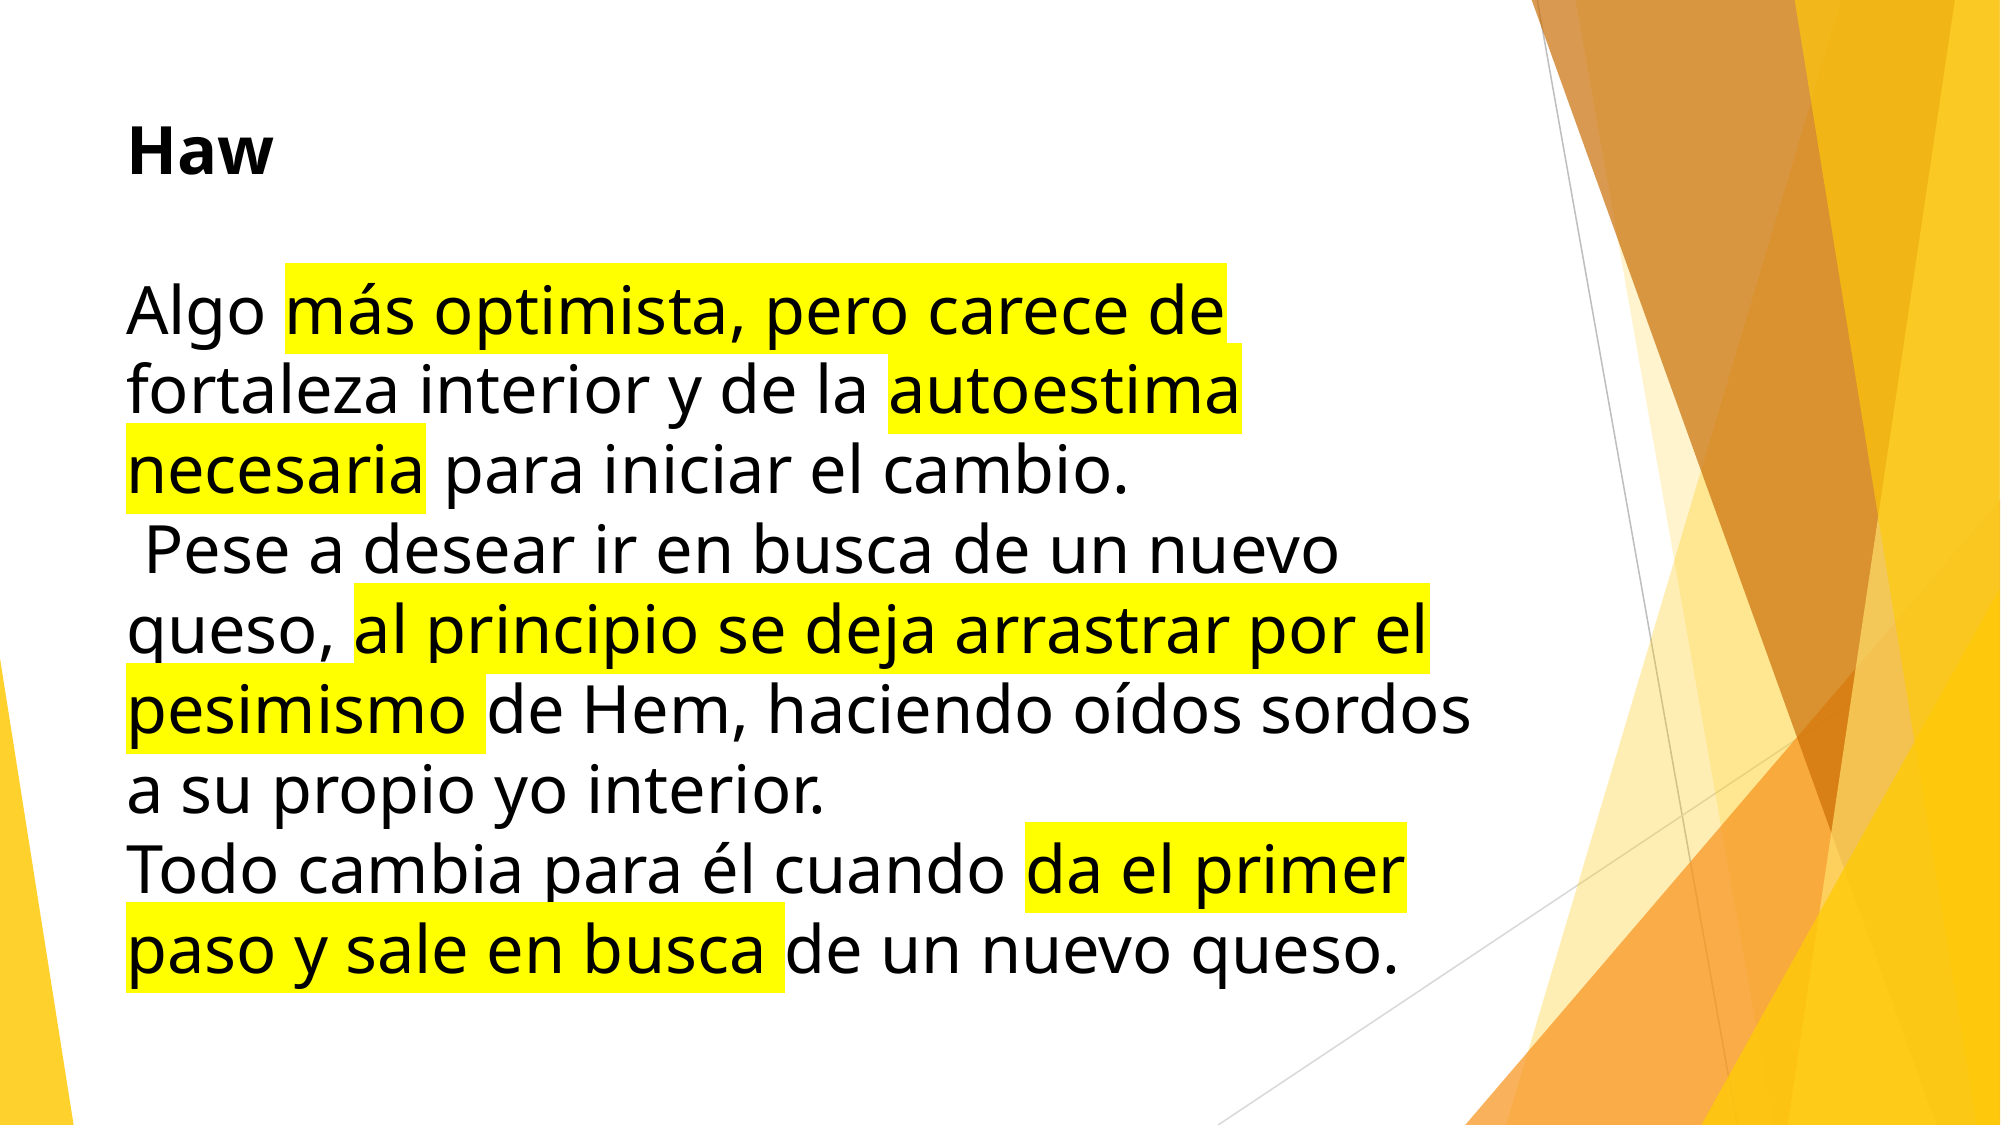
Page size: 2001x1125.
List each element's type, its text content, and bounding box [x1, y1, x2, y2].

title Haw Algo más optimista, pero carece de fortaleza interior y de la autoestima necesaria para iniciar el cambio. Pese a desear ir en busca de un nuevo queso, al principio se deja arrastrar por el pesimismo de Hem, haciendo oídos sordos a su propio yo interior. Todo cambia para él cuando da el primer paso y sale en busca de un nuevo queso. [111, 99, 1522, 543]
